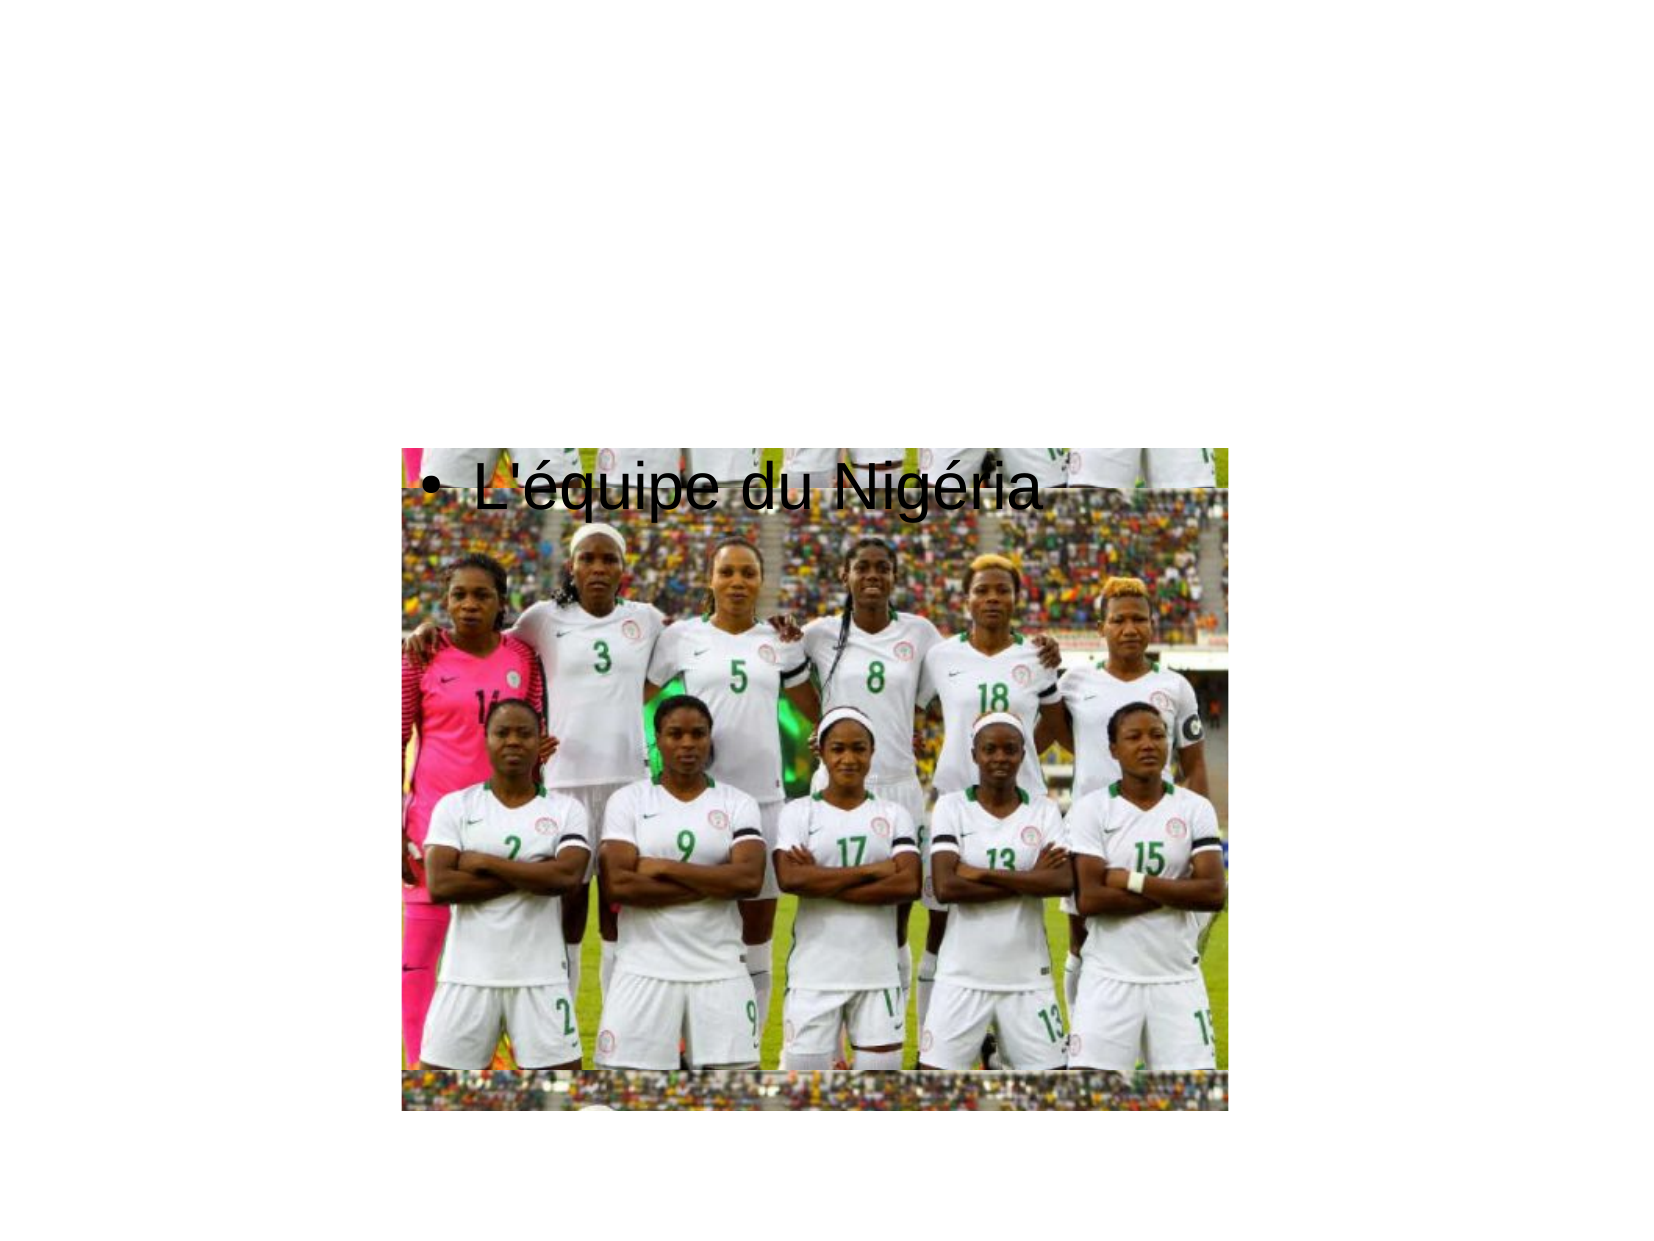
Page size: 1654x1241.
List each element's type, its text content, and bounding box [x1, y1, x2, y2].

list L'équipe du Nigéria [401, 448, 1229, 1111]
